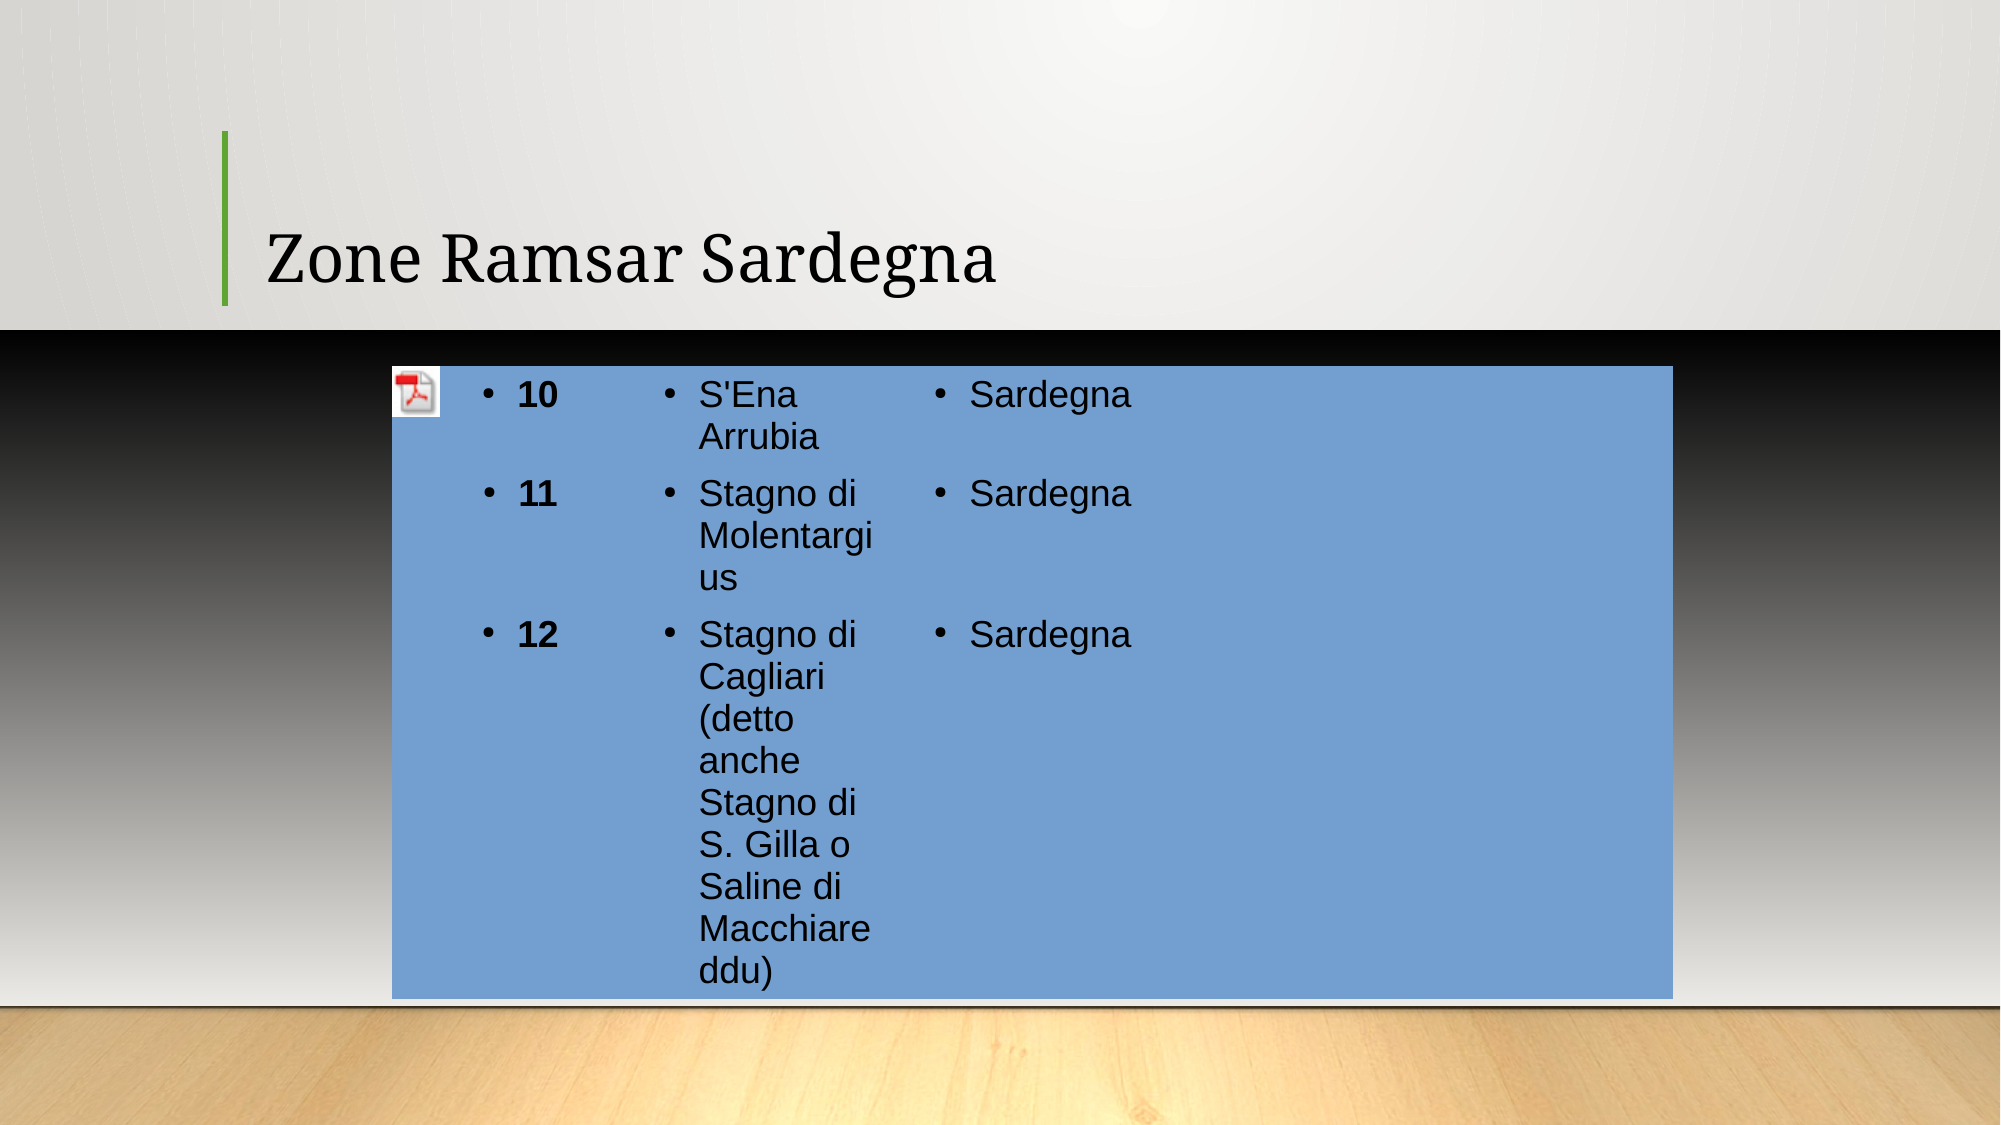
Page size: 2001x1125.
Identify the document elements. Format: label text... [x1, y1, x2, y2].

picture [392, 366, 440, 417]
table_header [1161, 366, 1417, 465]
table_cell [1161, 606, 1417, 999]
table_header S'Ena Arrubia [648, 366, 905, 465]
table_header 10 [392, 366, 648, 465]
table_cell Stagno di Molentargius [648, 465, 905, 606]
table_cell Sardegna [905, 465, 1161, 606]
title Zone Ramsar Sardegna [251, 131, 1814, 305]
table_cell 12 [392, 606, 648, 999]
table_cell 11 [392, 465, 648, 606]
table_header [1417, 366, 1673, 465]
table_cell [1417, 465, 1673, 606]
table_header Sardegna [905, 366, 1161, 465]
table_cell Stagno di Cagliari (detto anche Stagno di S. Gilla o Saline di Macchiareddu) [648, 606, 905, 999]
table_cell [1417, 606, 1673, 999]
table_cell Sardegna [905, 606, 1161, 999]
table_cell [1161, 465, 1417, 606]
